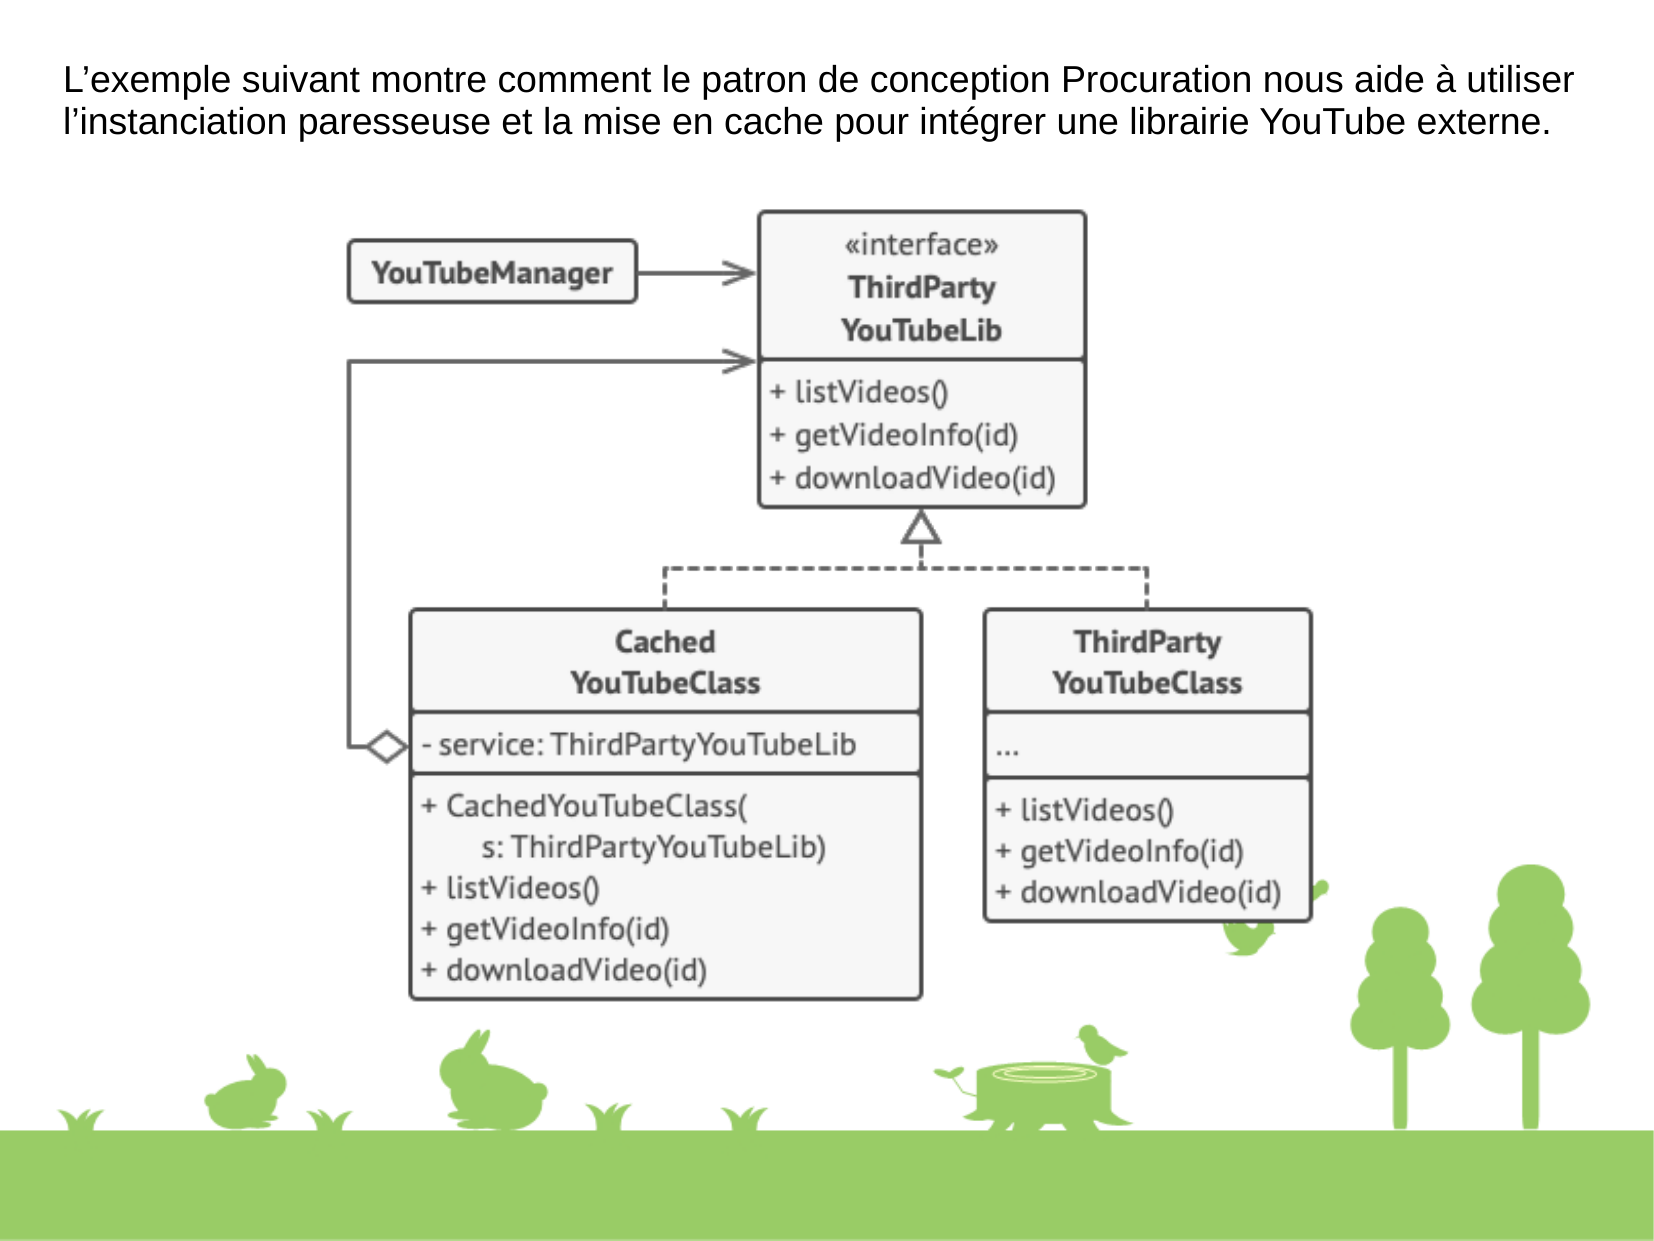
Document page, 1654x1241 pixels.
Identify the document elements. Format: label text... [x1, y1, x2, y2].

picture [0, 0, 1654, 1241]
text_box L’exemple suivant montre comment le patron de conception Procuration nous aide à utiliser l’instanciation paresseuse et la mise en cache pour intégrer une librairie YouTube externe. [48, 51, 1591, 151]
